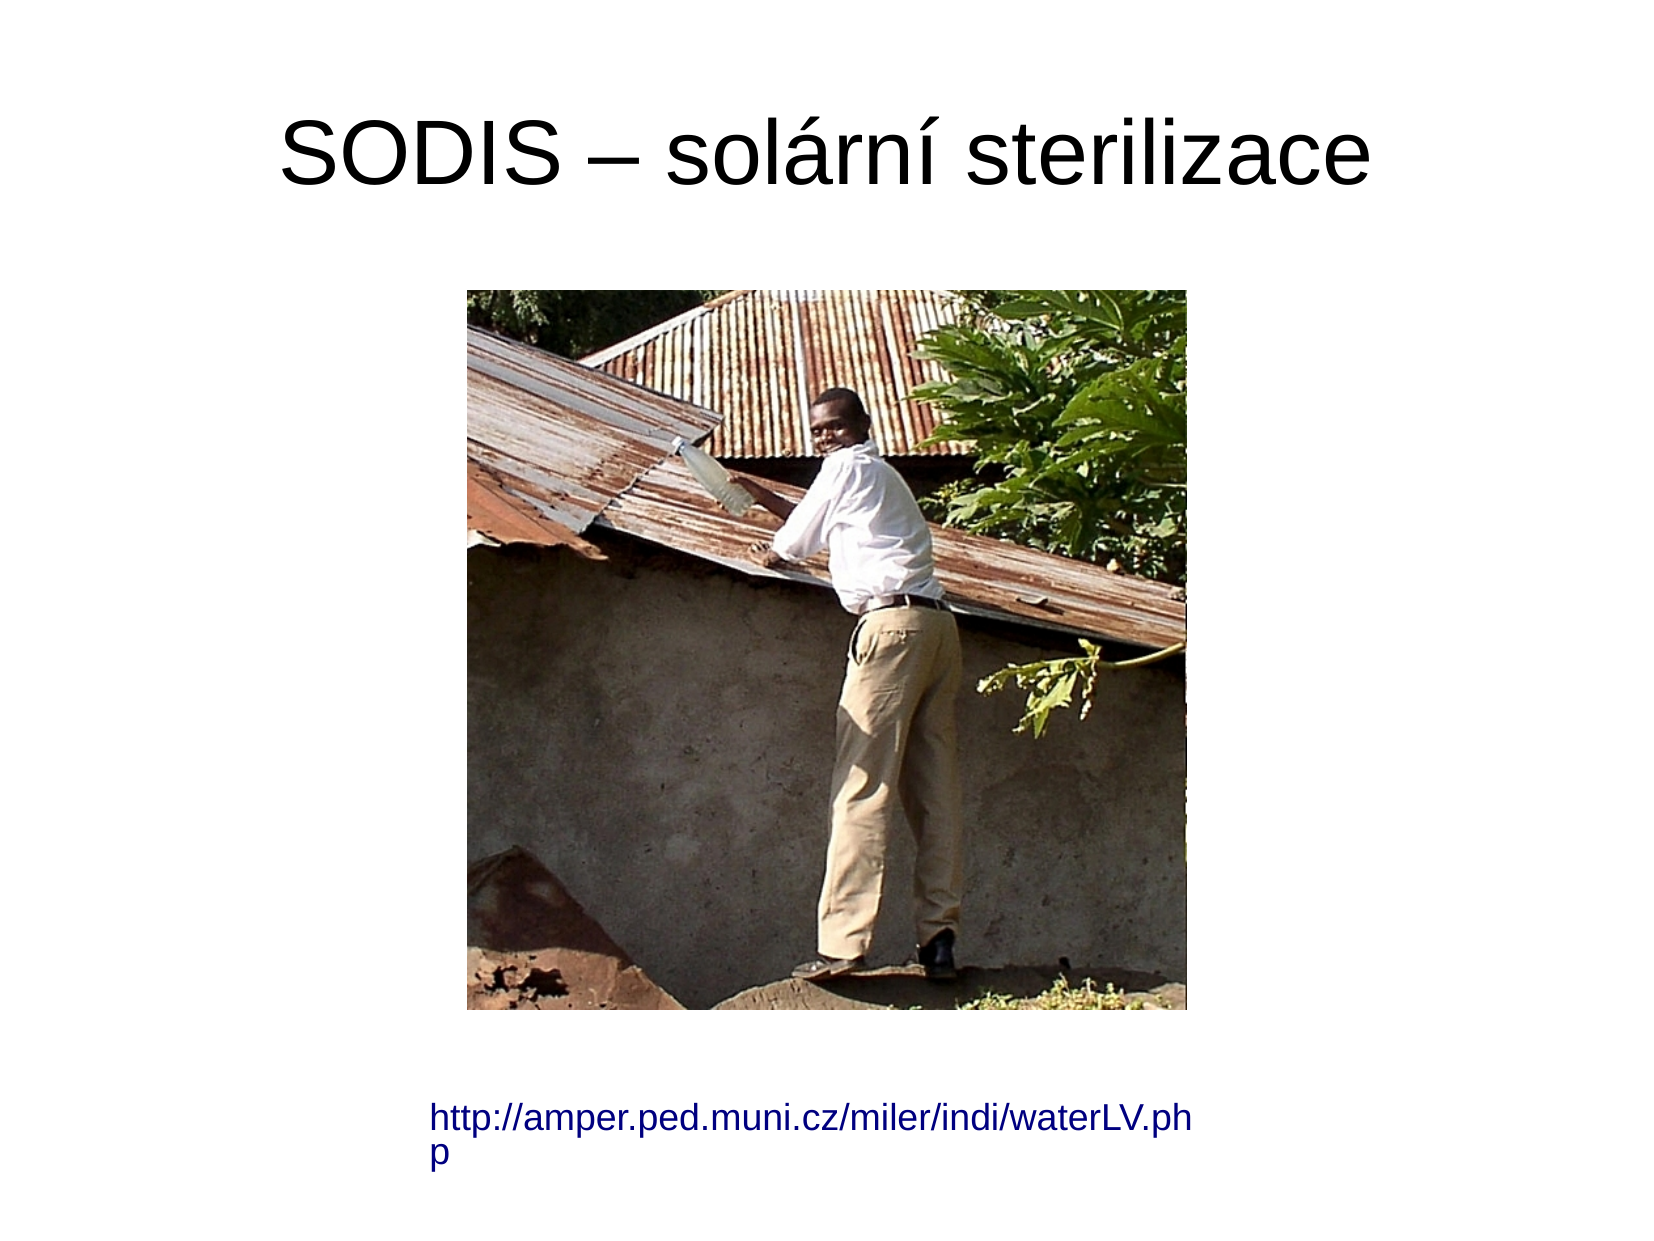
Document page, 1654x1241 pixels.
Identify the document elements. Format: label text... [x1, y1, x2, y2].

title SODIS – solární sterilizace [82, 49, 1571, 257]
text_box http://amper.ped.muni.cz/miler/indi/waterLV.php [414, 1088, 1229, 1146]
picture [467, 290, 1187, 1010]
